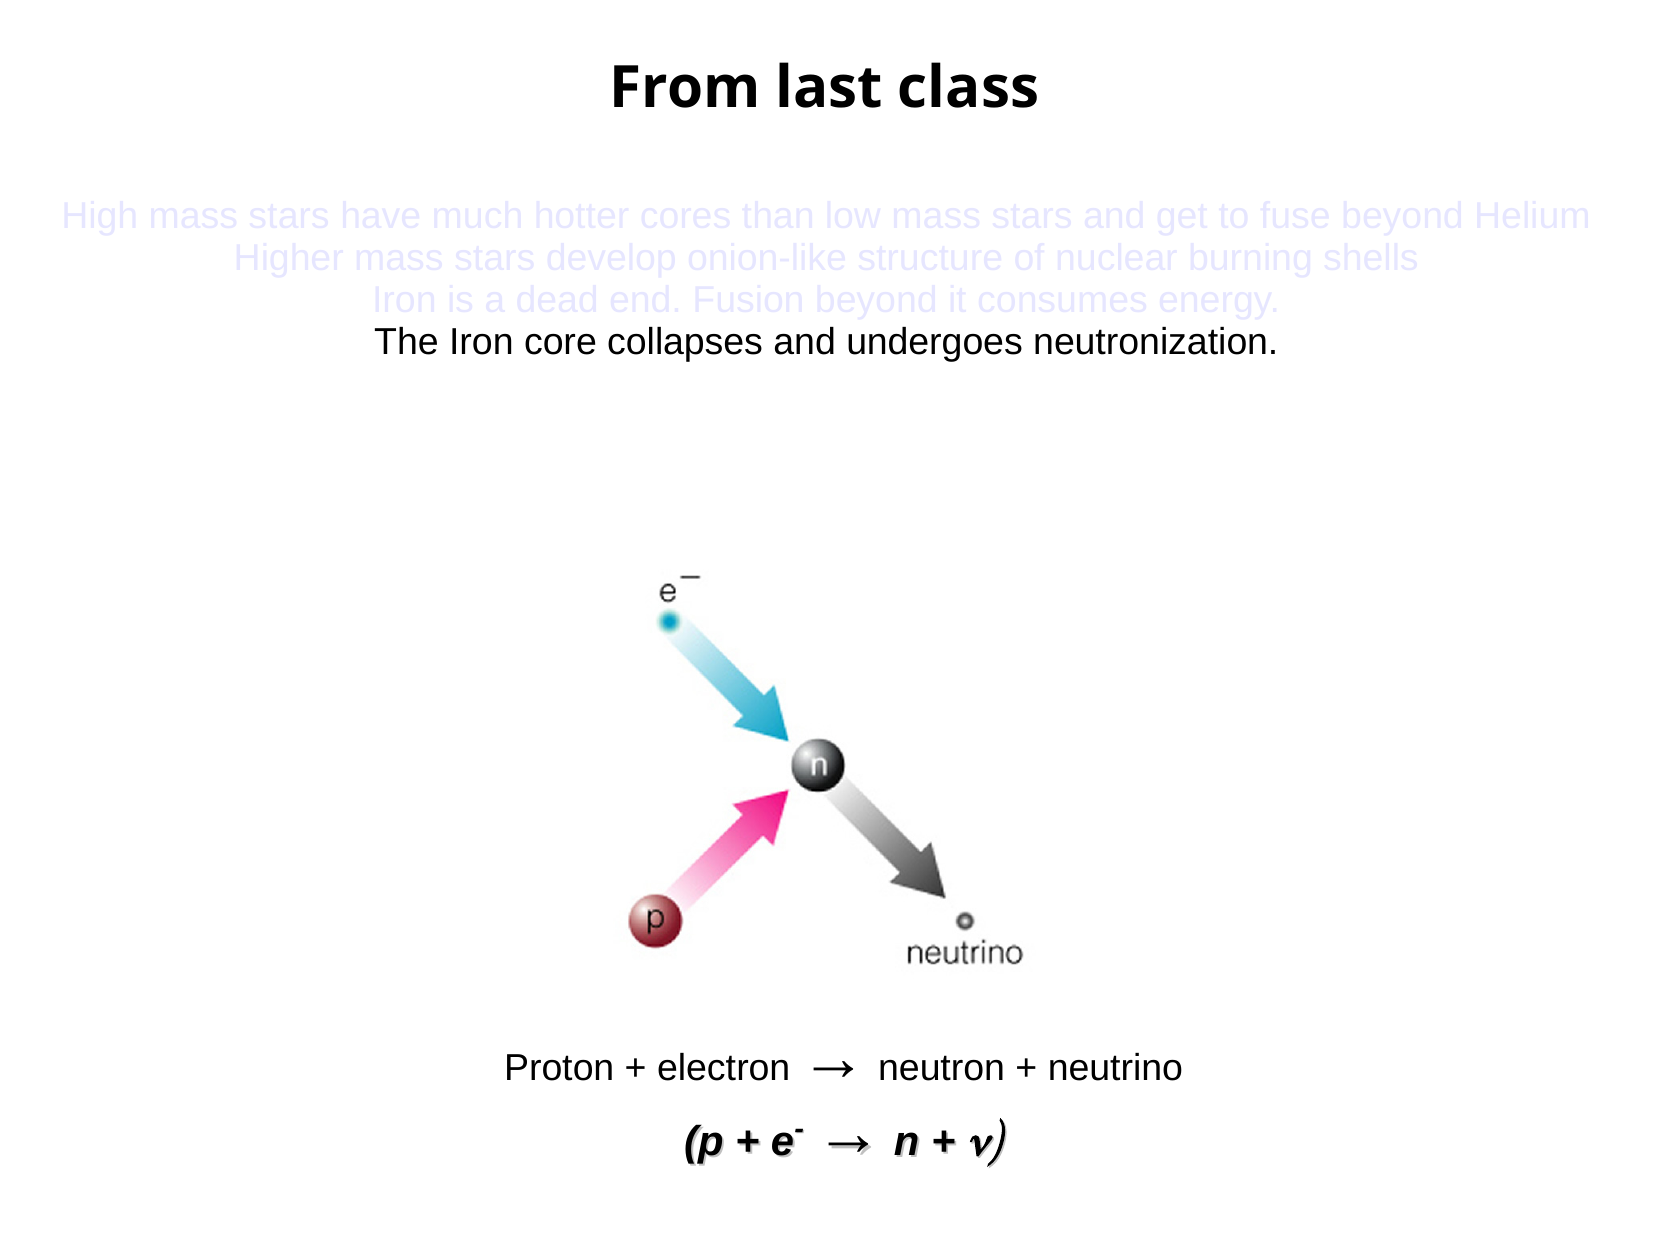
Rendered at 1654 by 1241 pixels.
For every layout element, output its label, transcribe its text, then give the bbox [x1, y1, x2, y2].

text_box From last class [262, 37, 1388, 134]
text_box Proton + electron → neutron + neutrino (p + e- → n + n) [487, 1012, 1200, 1178]
text_box High mass stars have much hotter cores than low mass stars and get to fuse beyond Helium Higher mass stars develop onion-like structure of nuclear burning shells Iron is a dead end. Fusion beyond it consumes energy. The Iron core collapses and undergoes neutronization. [0, 187, 1653, 413]
picture [600, 524, 1051, 1004]
